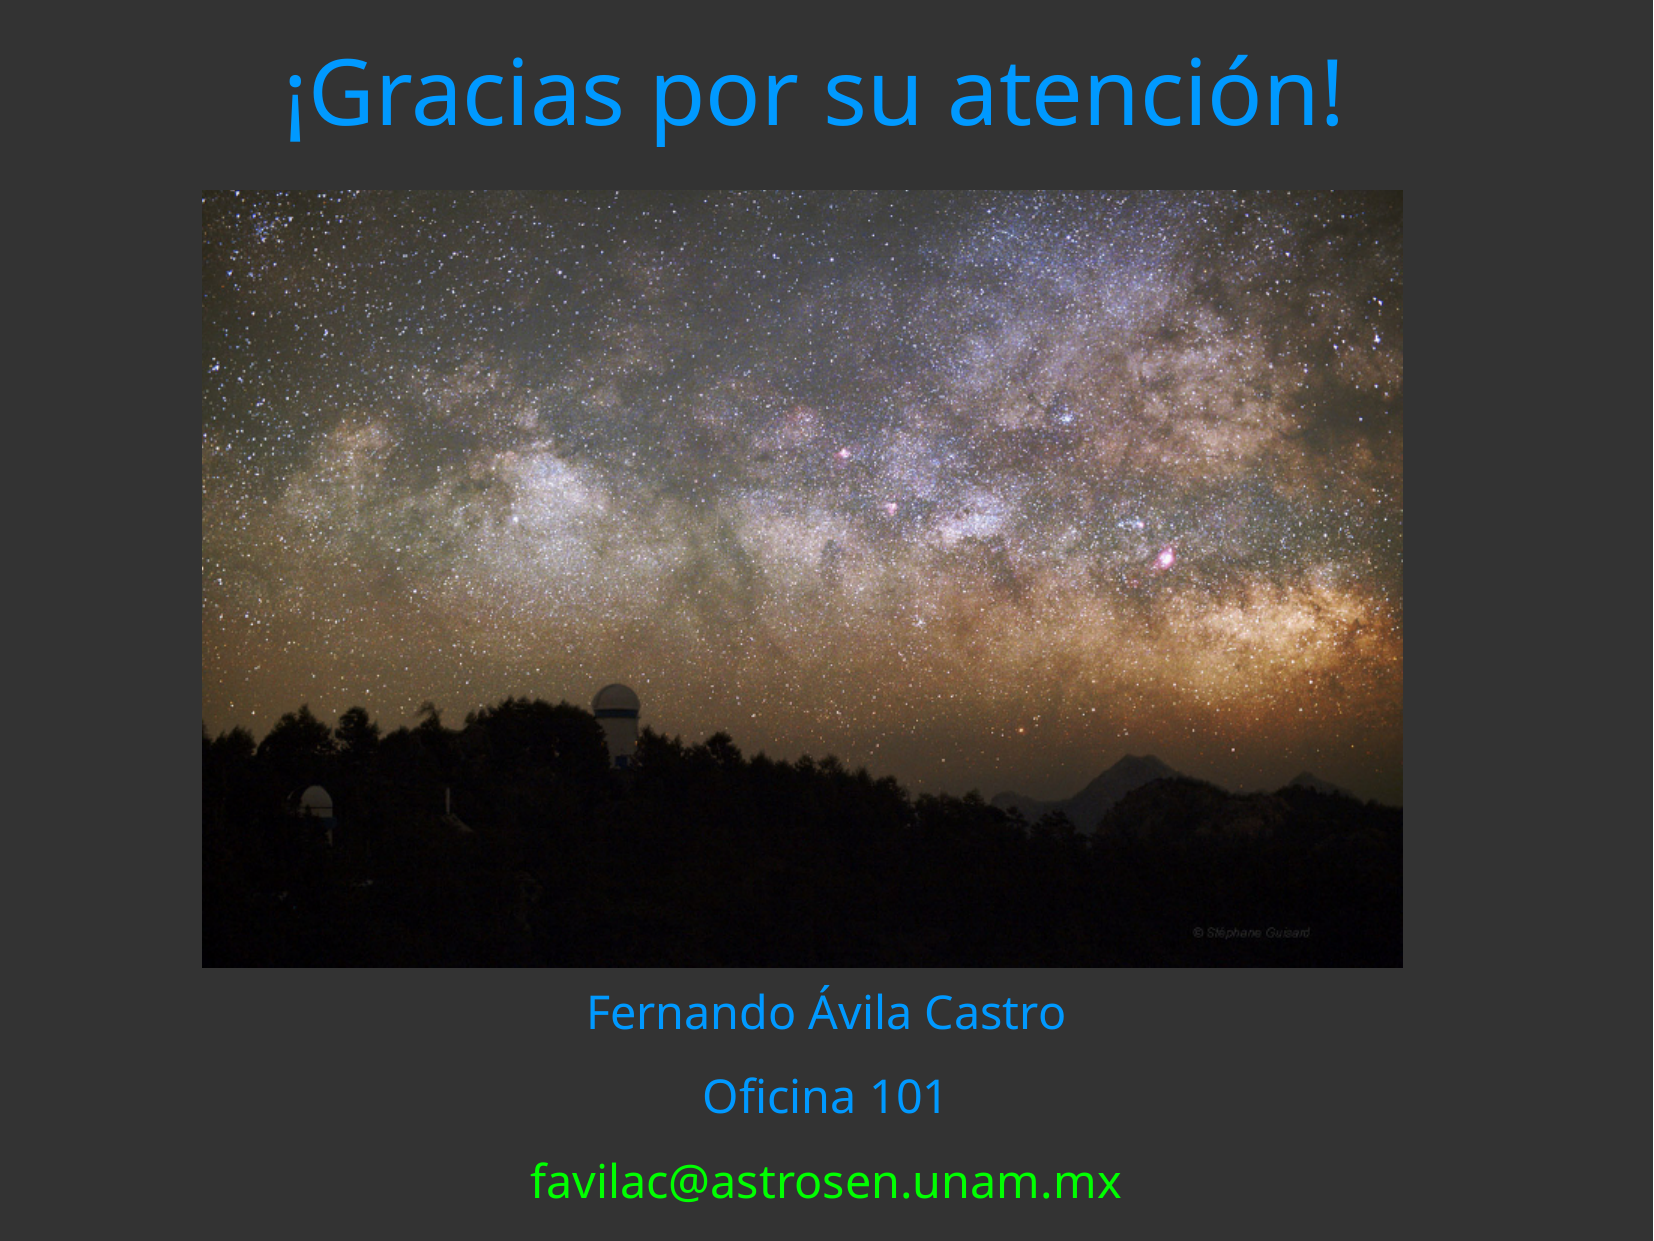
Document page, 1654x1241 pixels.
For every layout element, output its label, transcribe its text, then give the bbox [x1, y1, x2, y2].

list Fernando Ávila Castro Oficina 101 favilac@astrosen.unam.mx [378, 979, 1275, 1214]
title ¡Gracias por su atención! [71, 32, 1559, 147]
picture [202, 190, 1403, 968]
